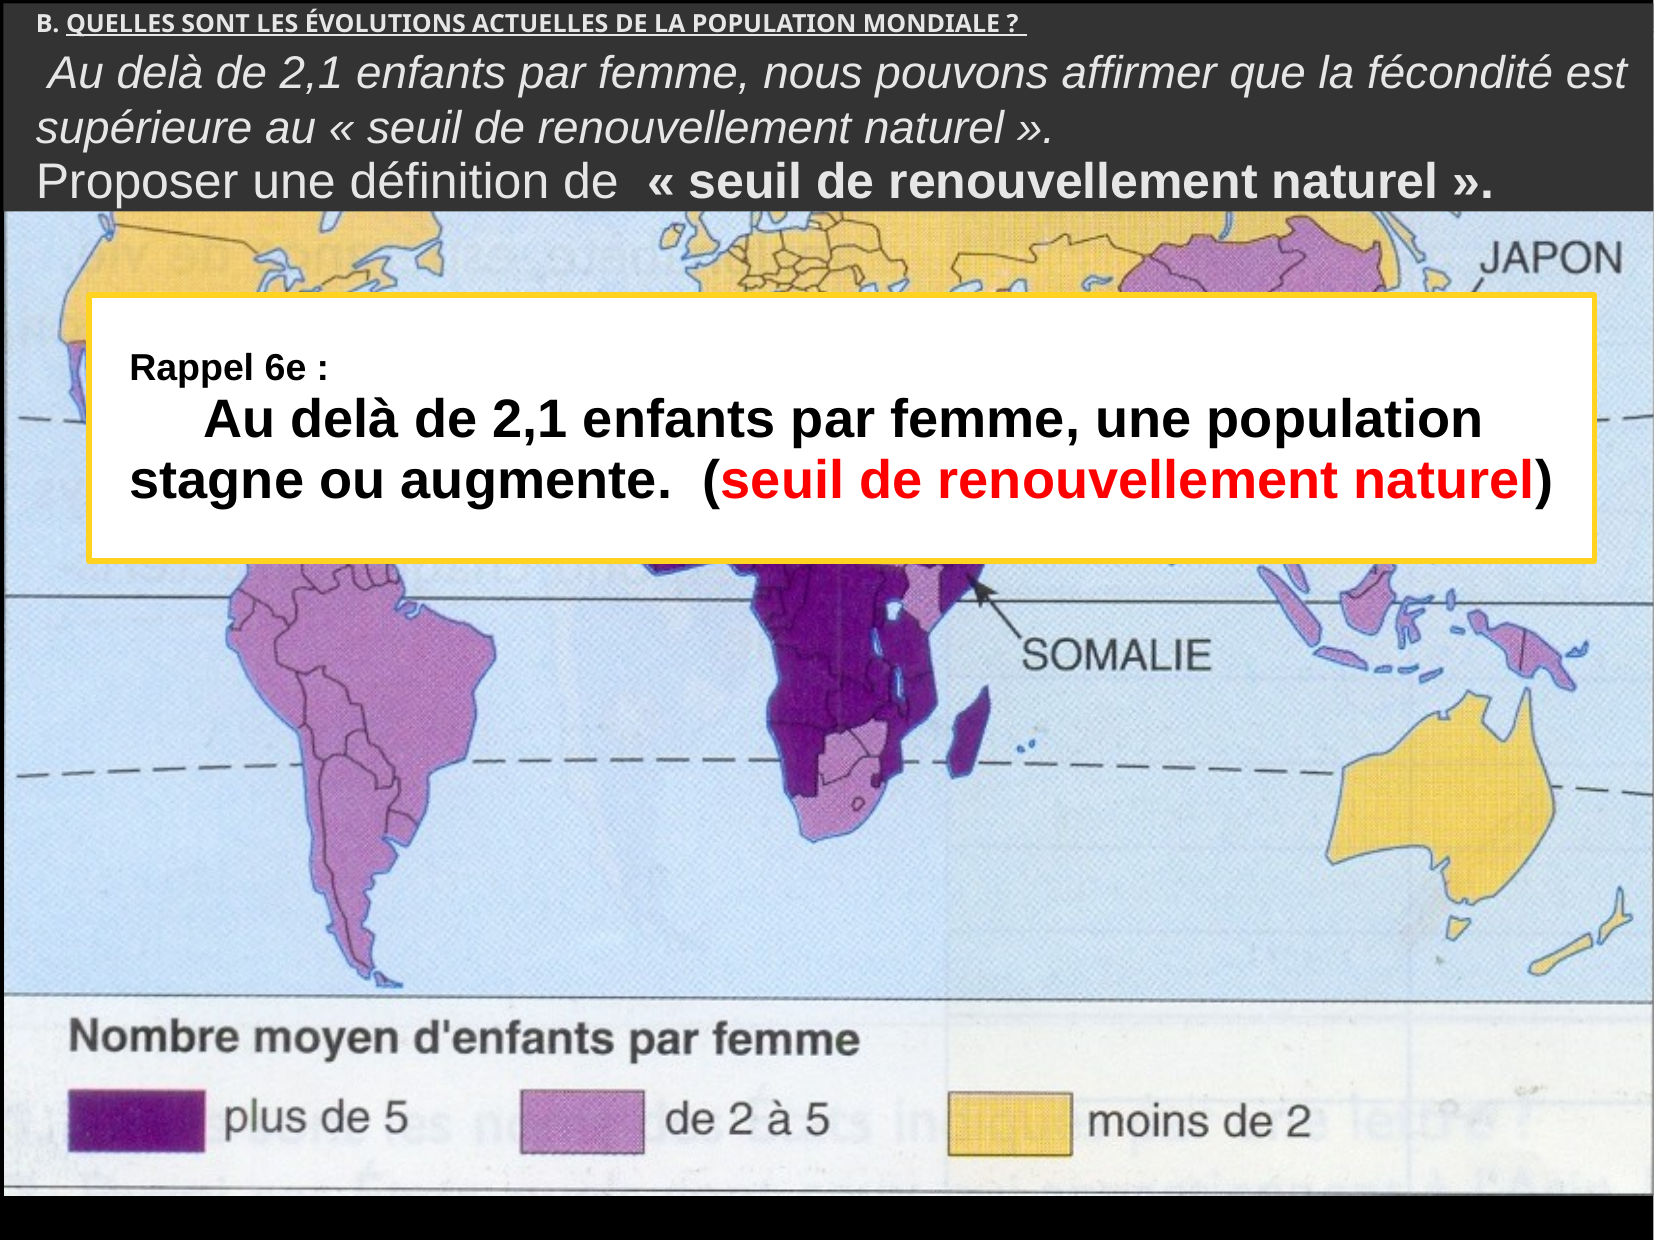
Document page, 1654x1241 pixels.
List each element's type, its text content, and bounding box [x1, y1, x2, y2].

text_box Rappel 6e : Au delà de 2,1 enfants par femme, une population stagne ou augmente. (seuil de renouvellement naturel) [88, 295, 1595, 562]
text_box B. QUELLES SONT LES ÉVOLUTIONS ACTUELLES DE LA POPULATION MONDIALE ? Au delà de 2,1 enfants par femme, nous pouvons affirmer que la fécondité est supérieure au « seuil de renouvellement naturel ». Proposer une définition de « seuil de renouvellement naturel ». [3, 3, 1654, 212]
picture [4, 212, 1654, 1196]
